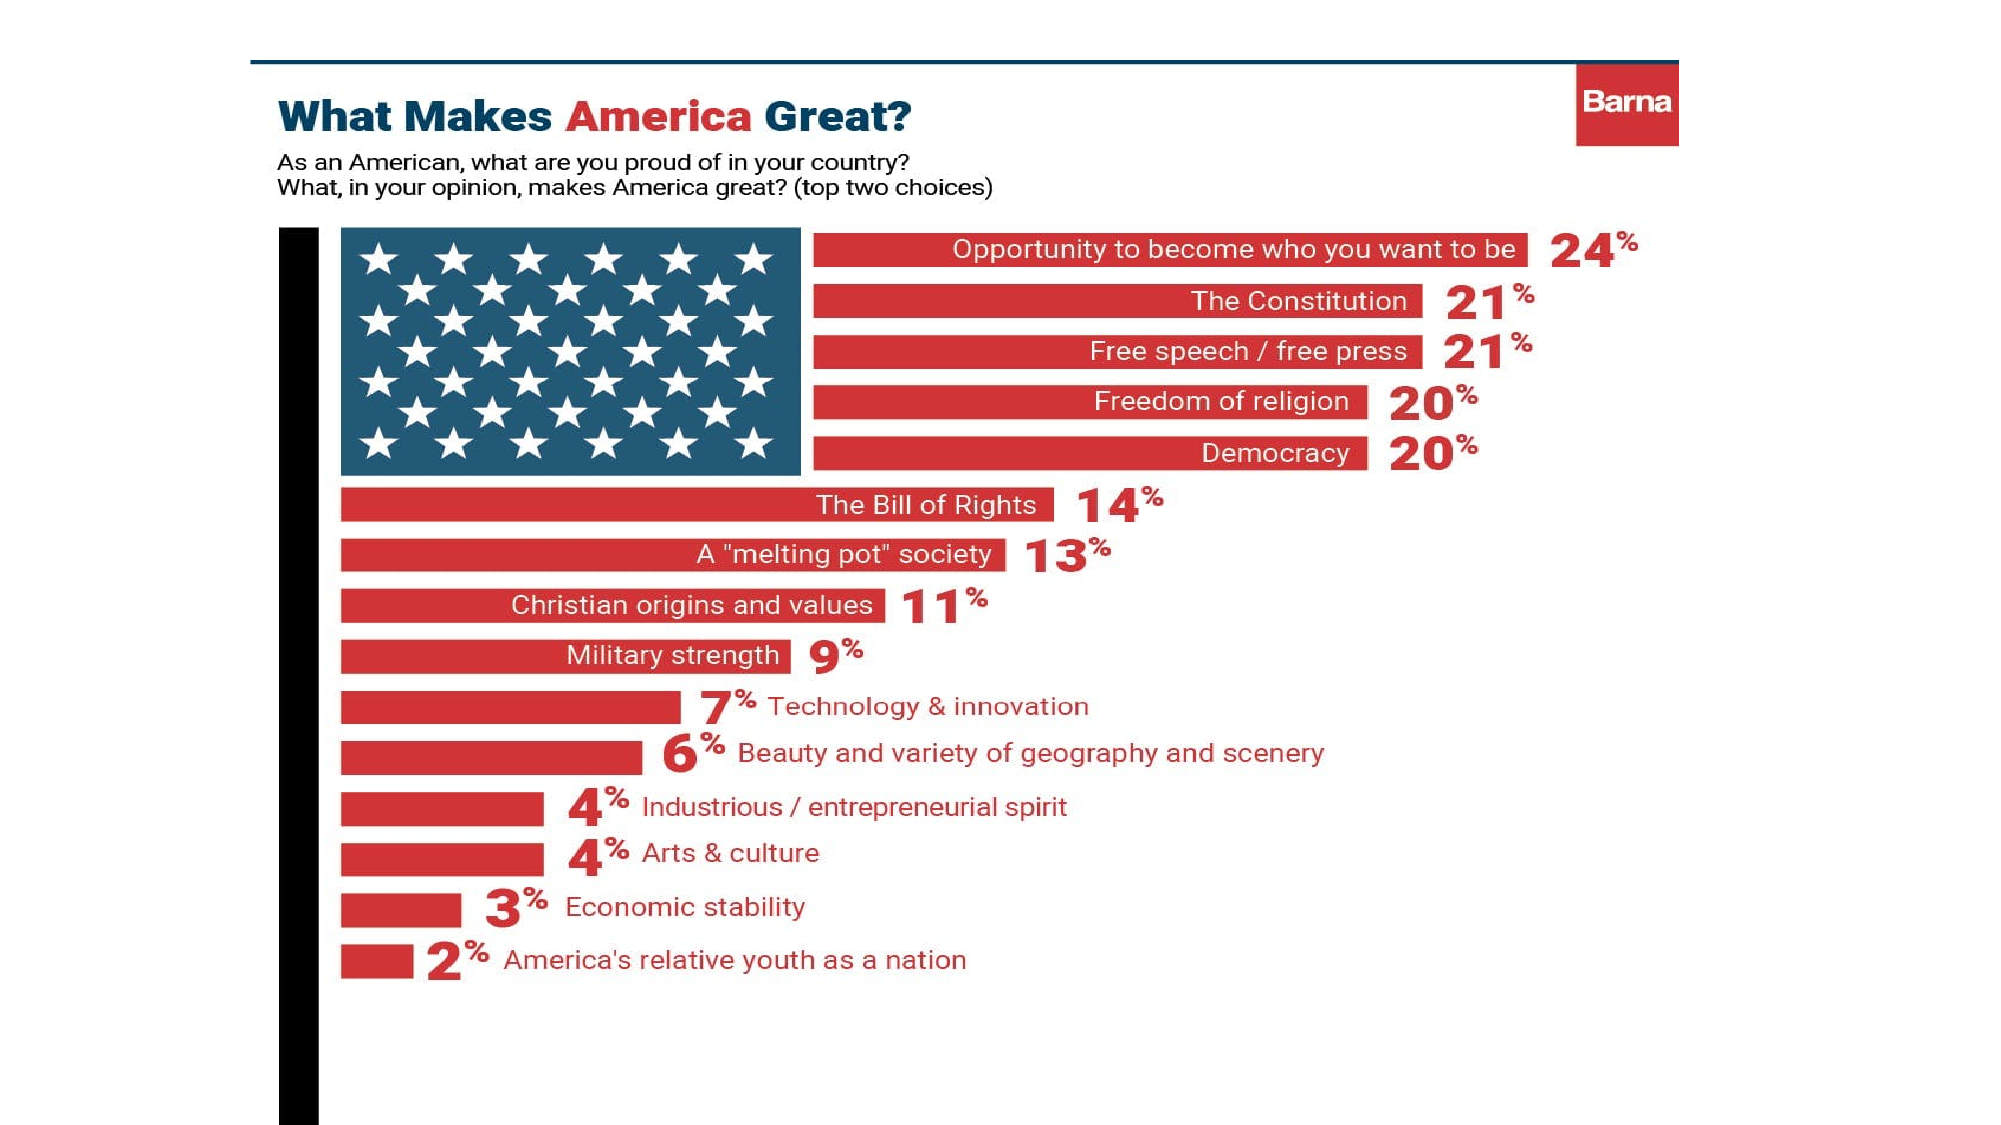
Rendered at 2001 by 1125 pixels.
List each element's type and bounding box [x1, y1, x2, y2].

picture [250, 60, 1679, 1125]
